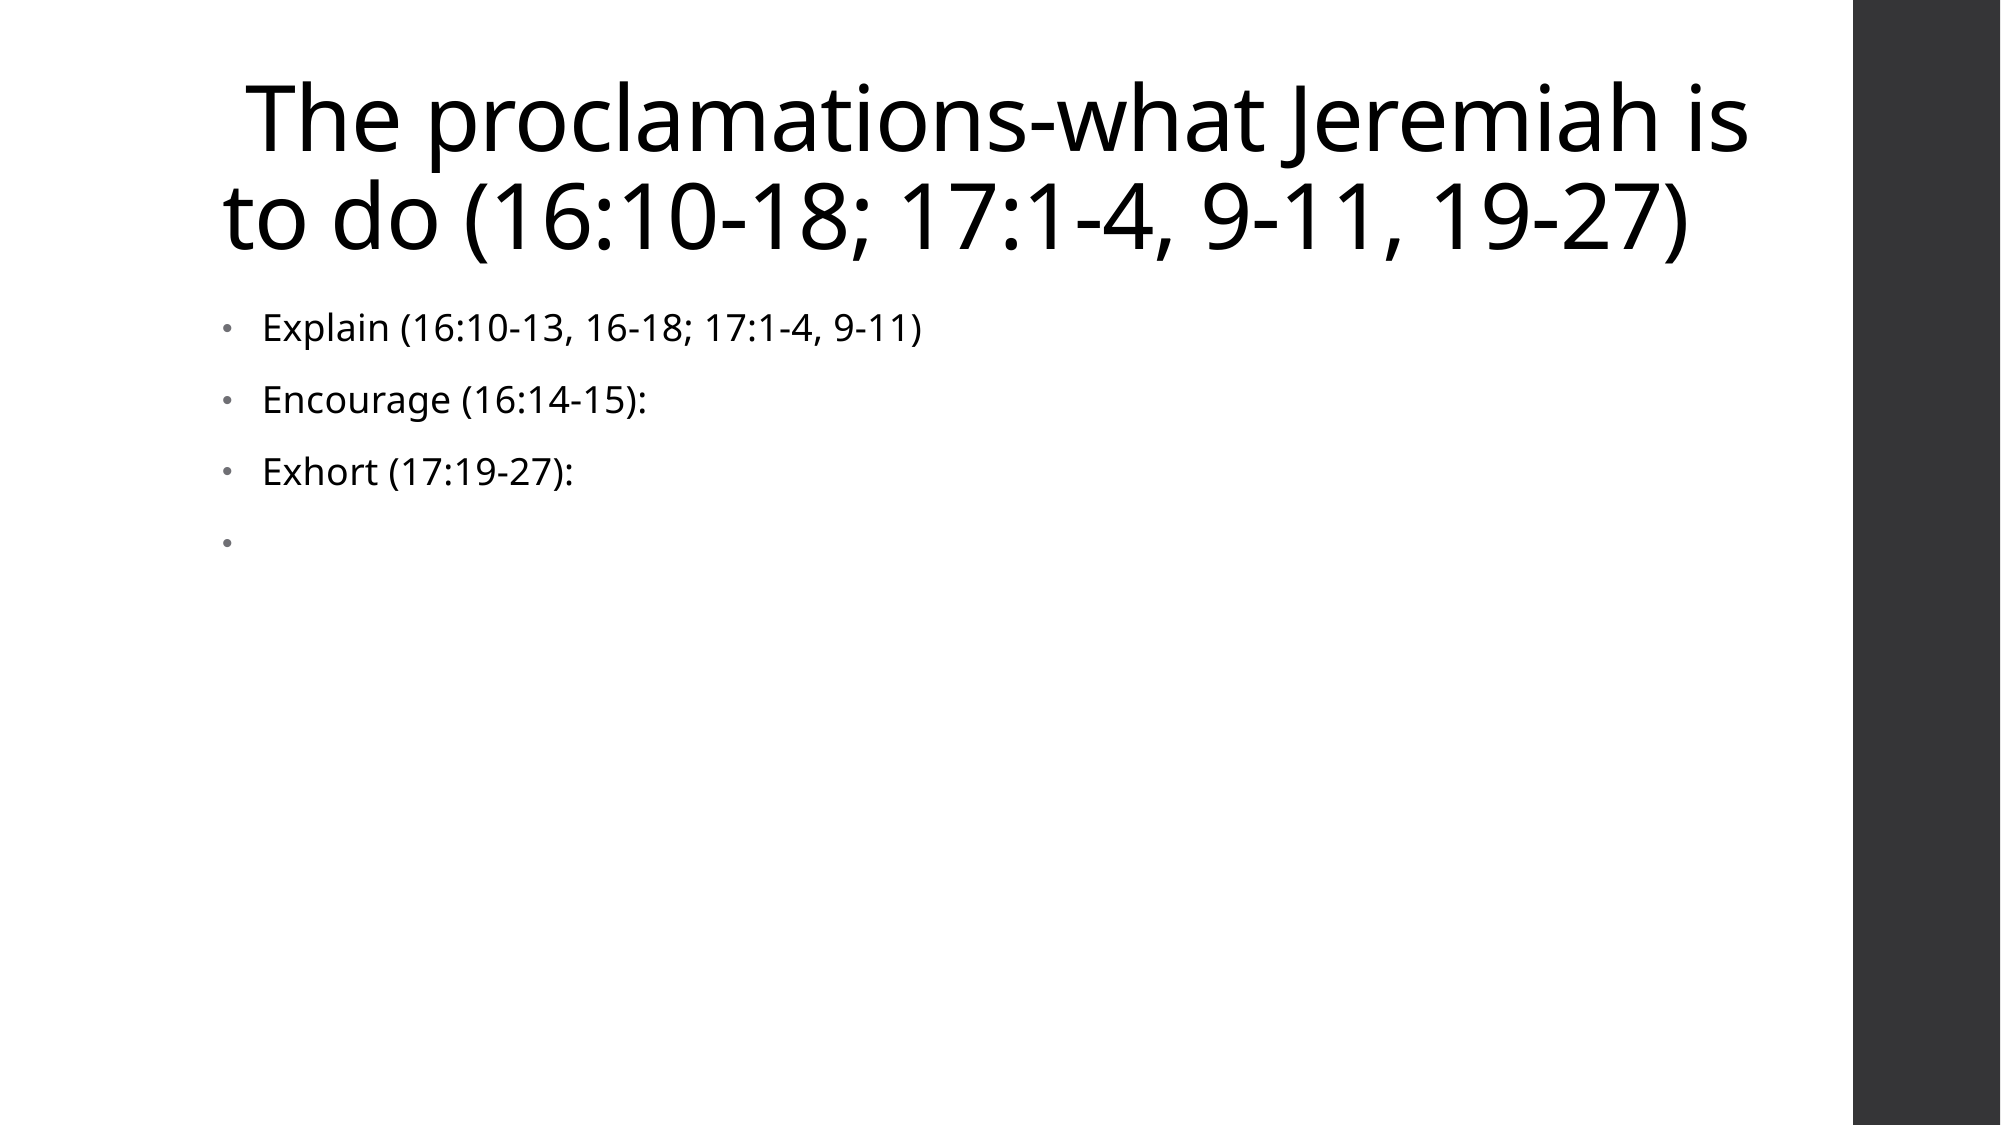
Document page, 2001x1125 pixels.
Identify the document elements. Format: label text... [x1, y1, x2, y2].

list Explain (16:10-13, 16-18; 17:1-4, 9-11) Encourage (16:14-15): Exhort (17:19-27): [206, 299, 1617, 1014]
title The proclamations-what Jeremiah is to do (16:10-18; 17:1-4, 9-11, 19-27) [206, 60, 1797, 278]
